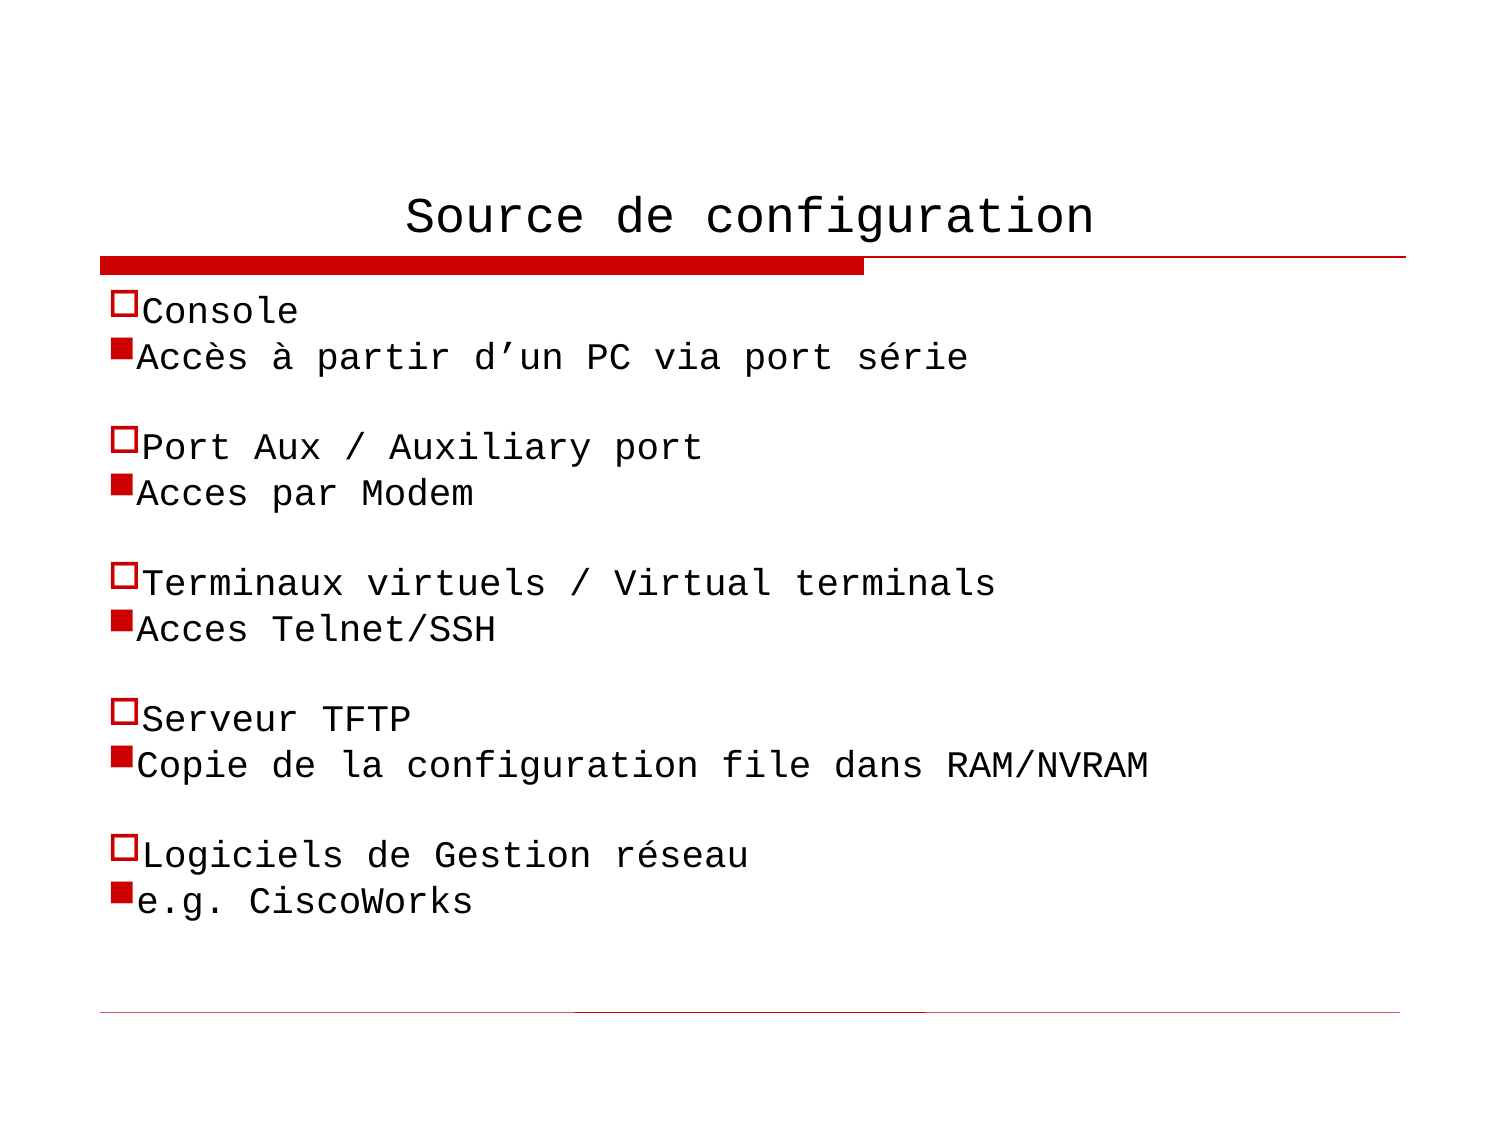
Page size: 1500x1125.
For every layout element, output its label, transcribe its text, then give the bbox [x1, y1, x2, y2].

list Console Accès à partir d’un PC via port série Port Aux / Auxiliary port Acces par Modem Terminaux virtuels / Virtual terminals Acces Telnet/SSH Serveur TFTP Copie de la configuration file dans RAM/NVRAM Logiciels de Gestion réseau e.g. CiscoWorks [92, 287, 1406, 988]
title Source de configuration [94, 50, 1407, 250]
